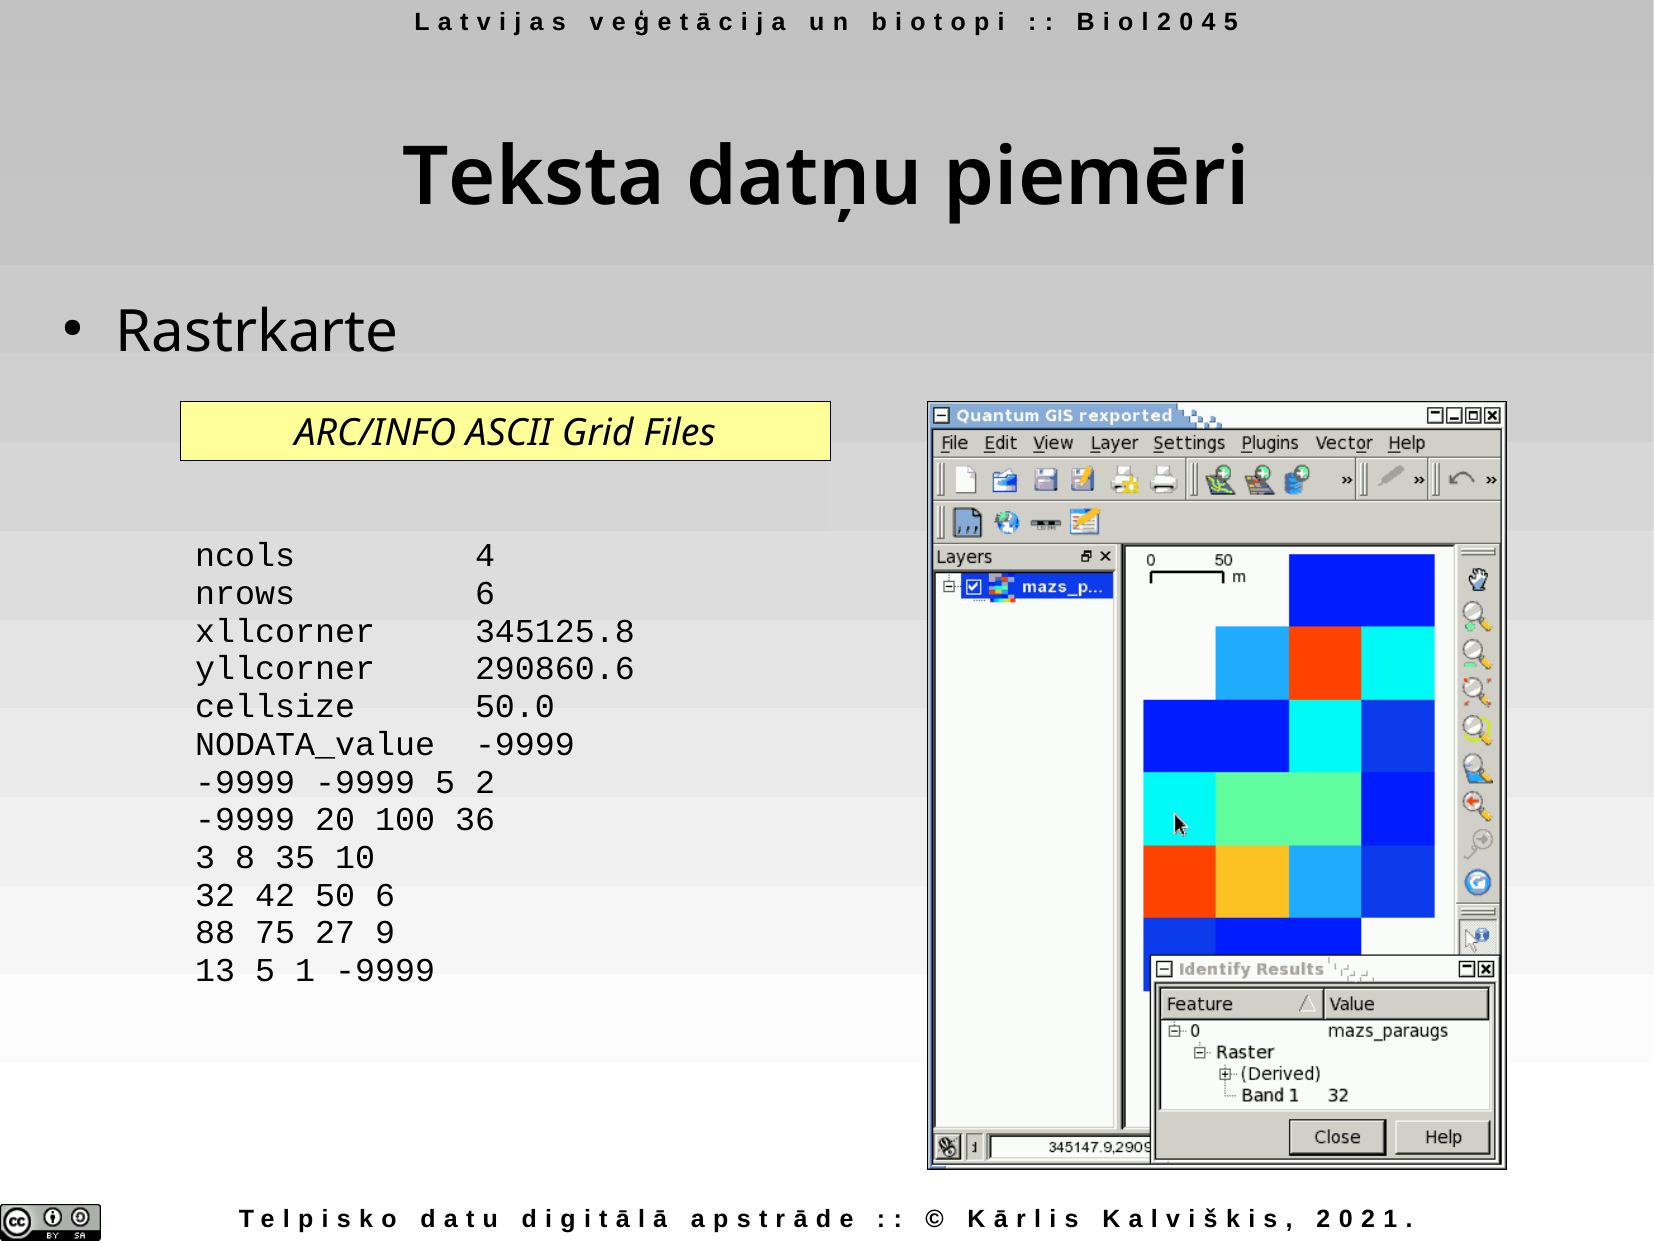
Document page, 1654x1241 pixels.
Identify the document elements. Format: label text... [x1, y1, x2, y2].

title Teksta datņu piemēri [29, 49, 1625, 296]
text_box ncols 4 nrows 6 xllcorner 345125.8 yllcorner 290860.6 cellsize 50.0 NODATA_value -9999 -9999 -9999 5 2 -9999 20 100 36 3 8 35 10 32 42 50 6 88 75 27 9 13 5 1 -9999 [180, 531, 651, 1037]
list Rastrkarte [44, 289, 1610, 1113]
text_box ARC/INFO ASCII Grid Files [180, 401, 831, 461]
picture [0, 0, 1654, 1241]
